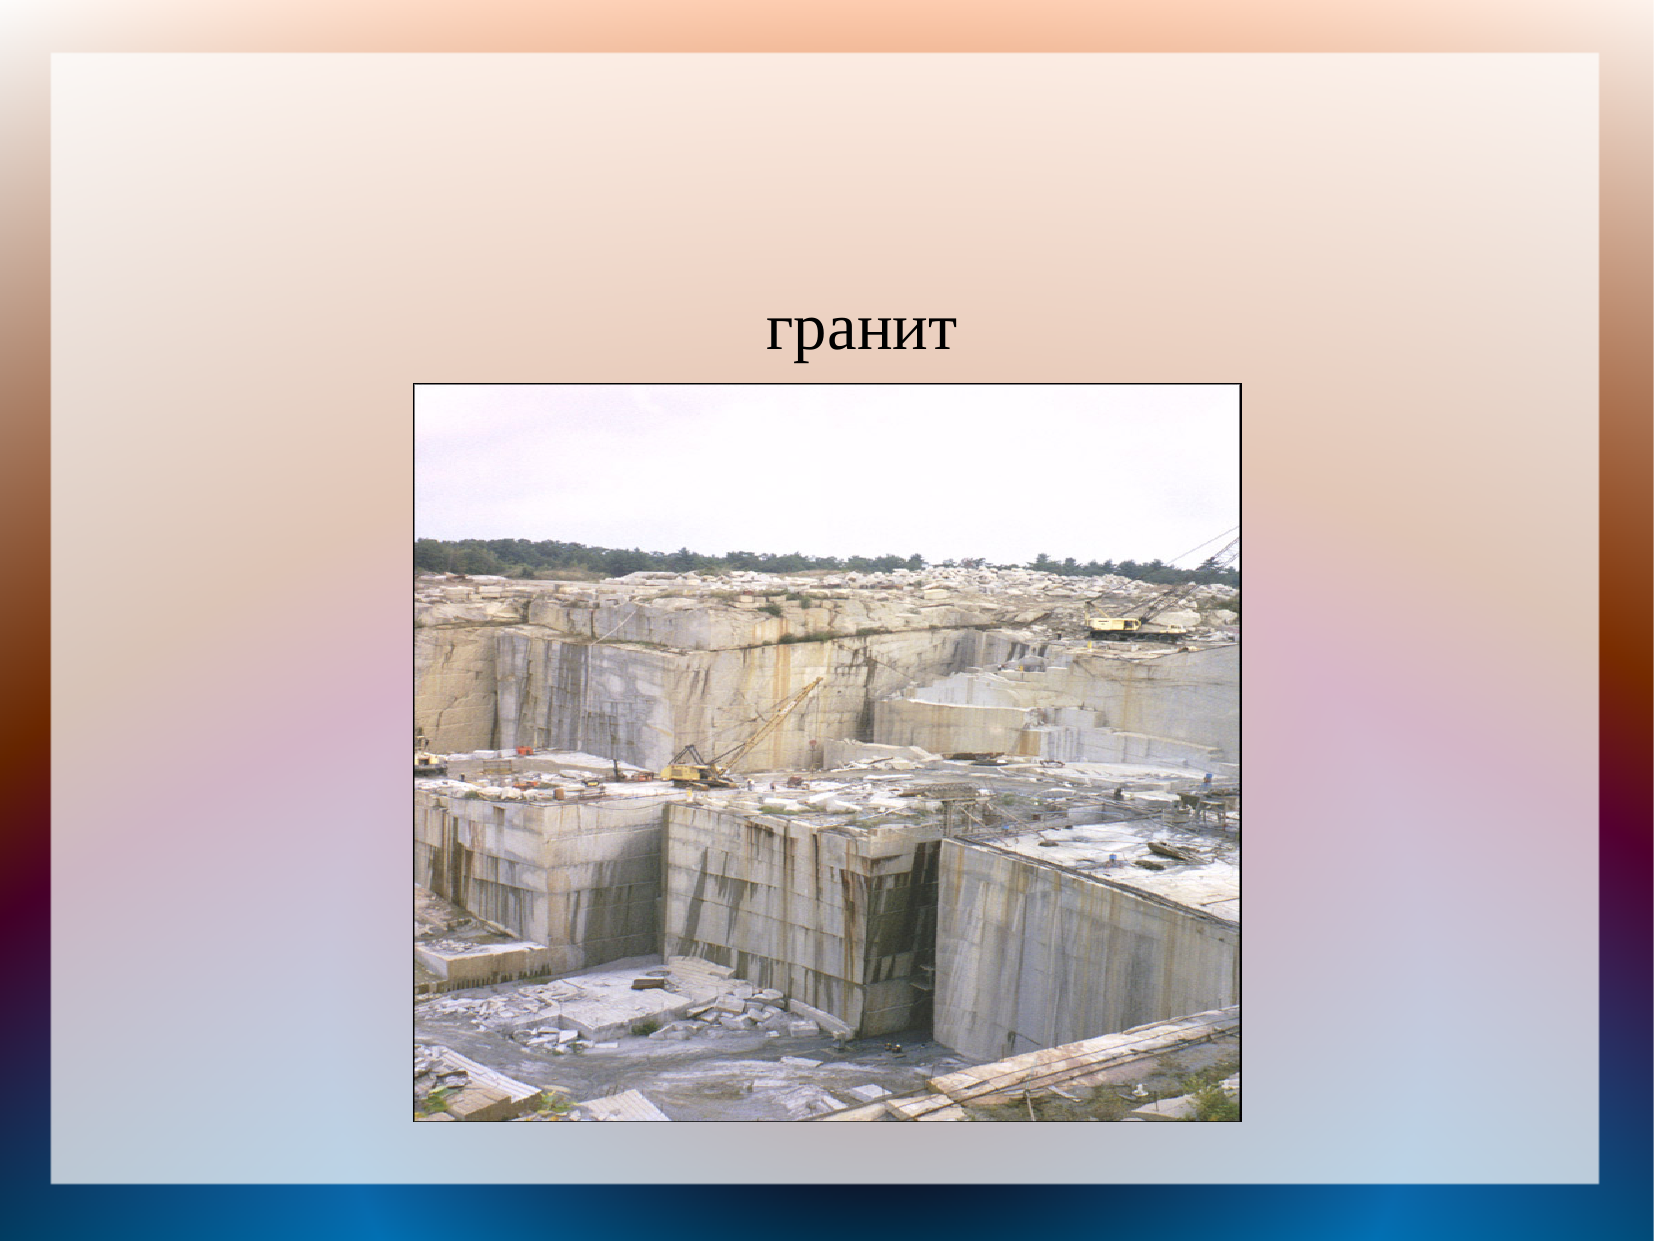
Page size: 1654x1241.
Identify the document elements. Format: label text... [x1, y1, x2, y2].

picture [0, 0, 1654, 1241]
list гранит [82, 290, 1571, 1109]
